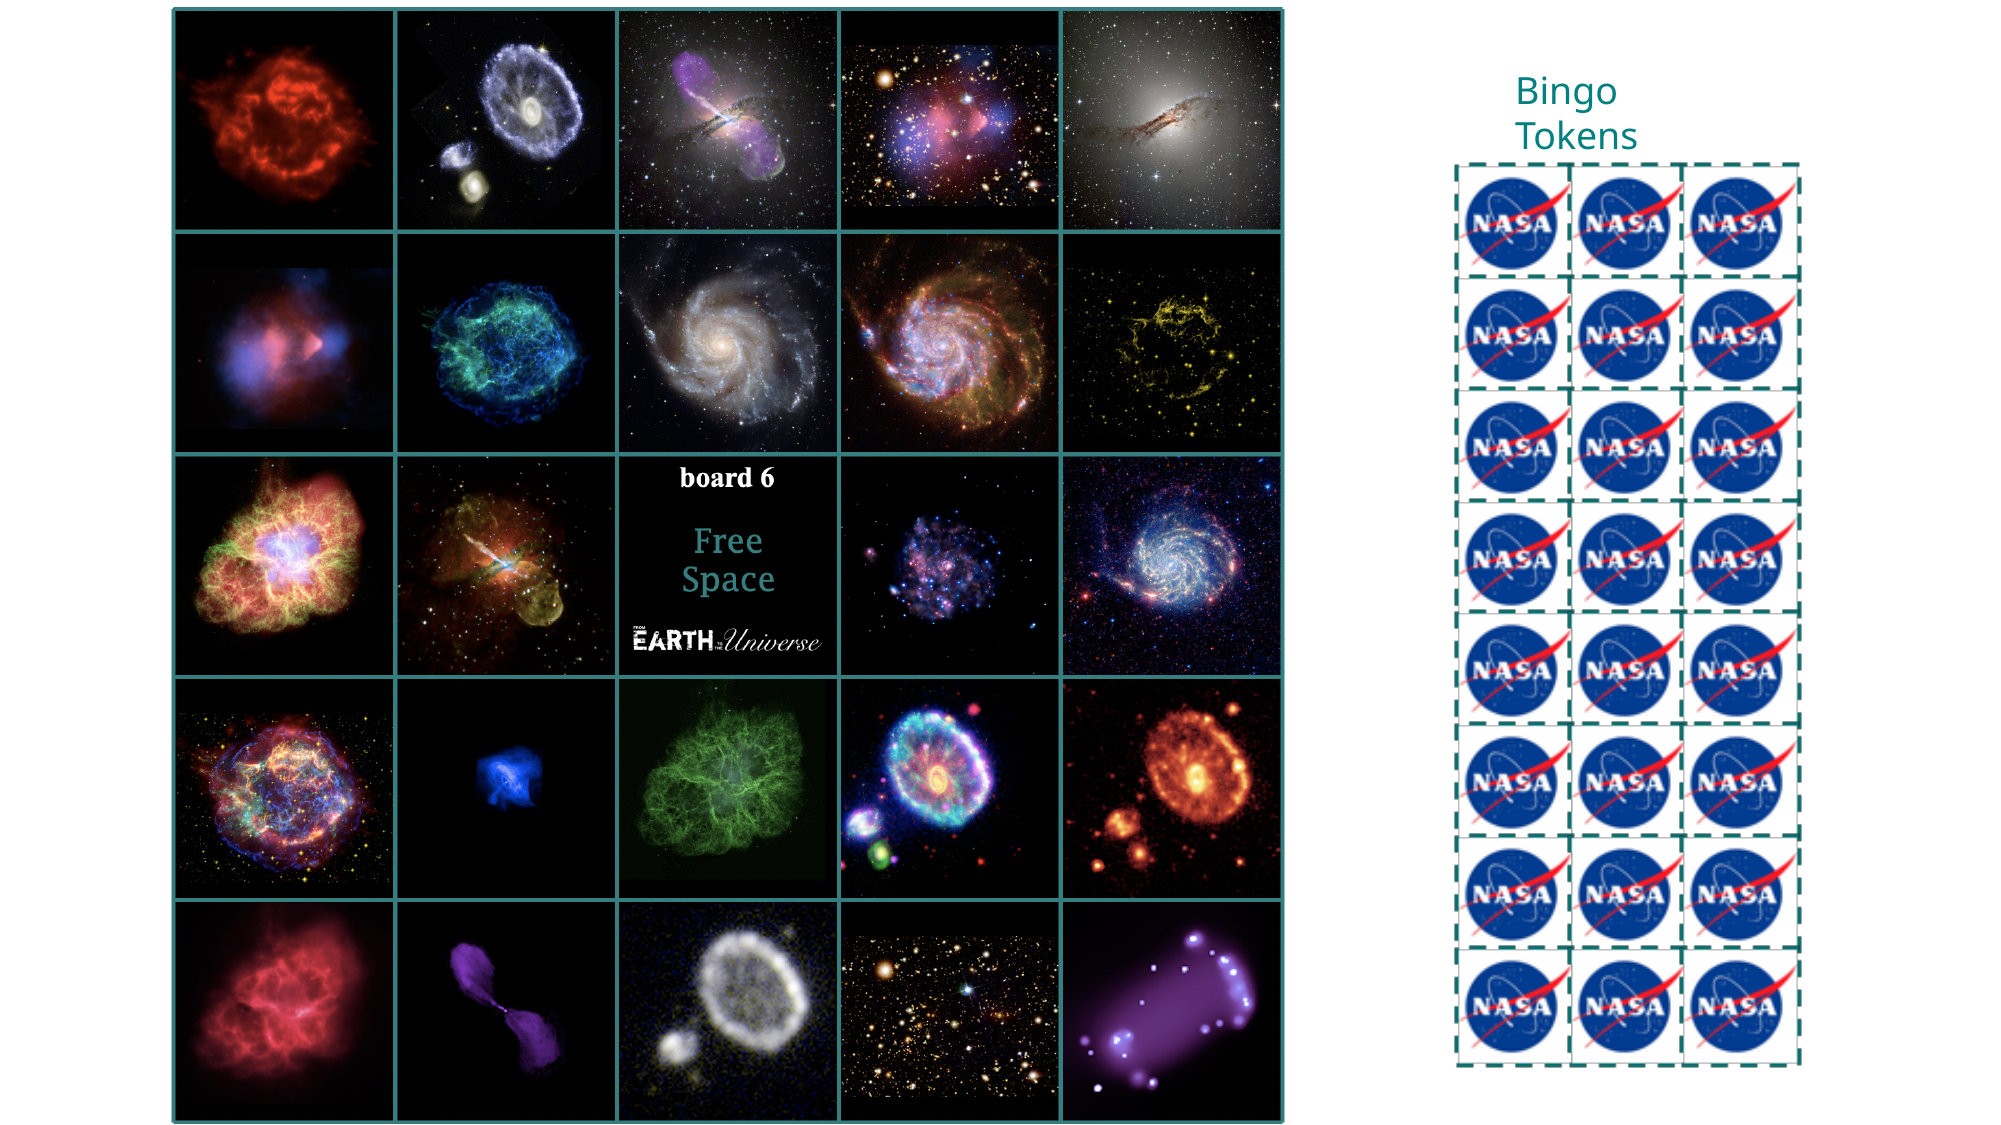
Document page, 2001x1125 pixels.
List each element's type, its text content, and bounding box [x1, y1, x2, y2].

picture [1453, 161, 1804, 1070]
text_box Bingo Tokens [1500, 60, 1762, 161]
picture [167, 1, 1291, 1124]
